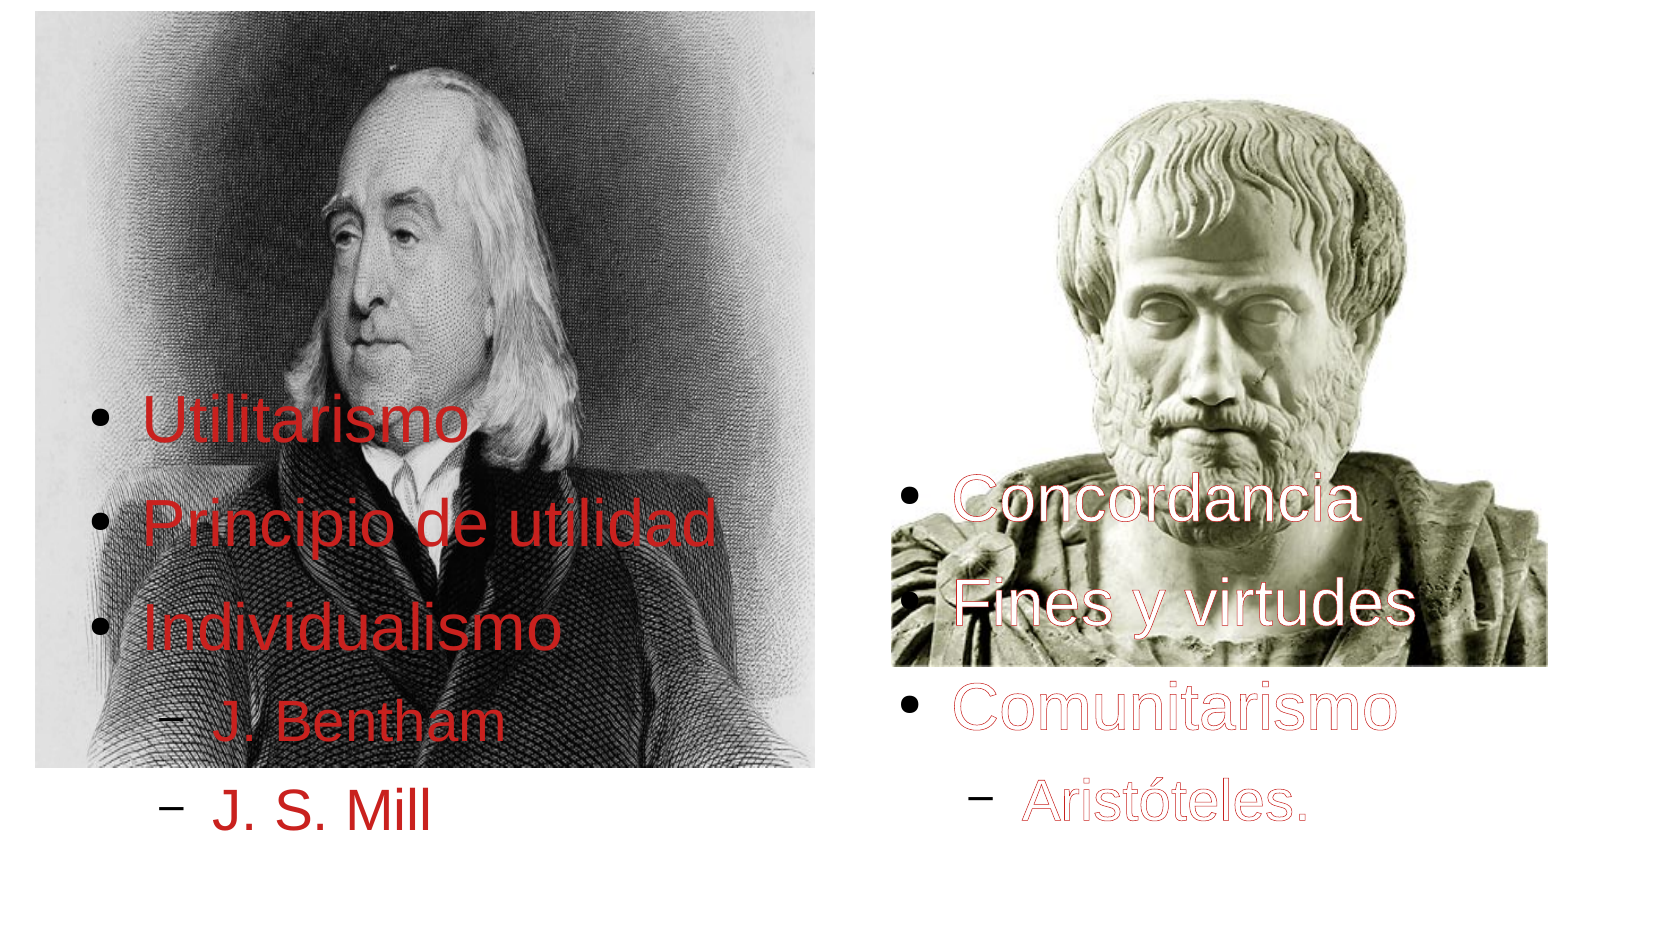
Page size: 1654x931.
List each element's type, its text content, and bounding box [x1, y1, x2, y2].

list Utilitarismo Principio de utilidad Individualismo J. Bentham J. S. Mill [70, 381, 798, 922]
picture [891, 94, 1548, 460]
picture [35, 11, 815, 768]
list Concordancia Fines y virtudes Comunitarismo Aristóteles. [880, 460, 1607, 863]
